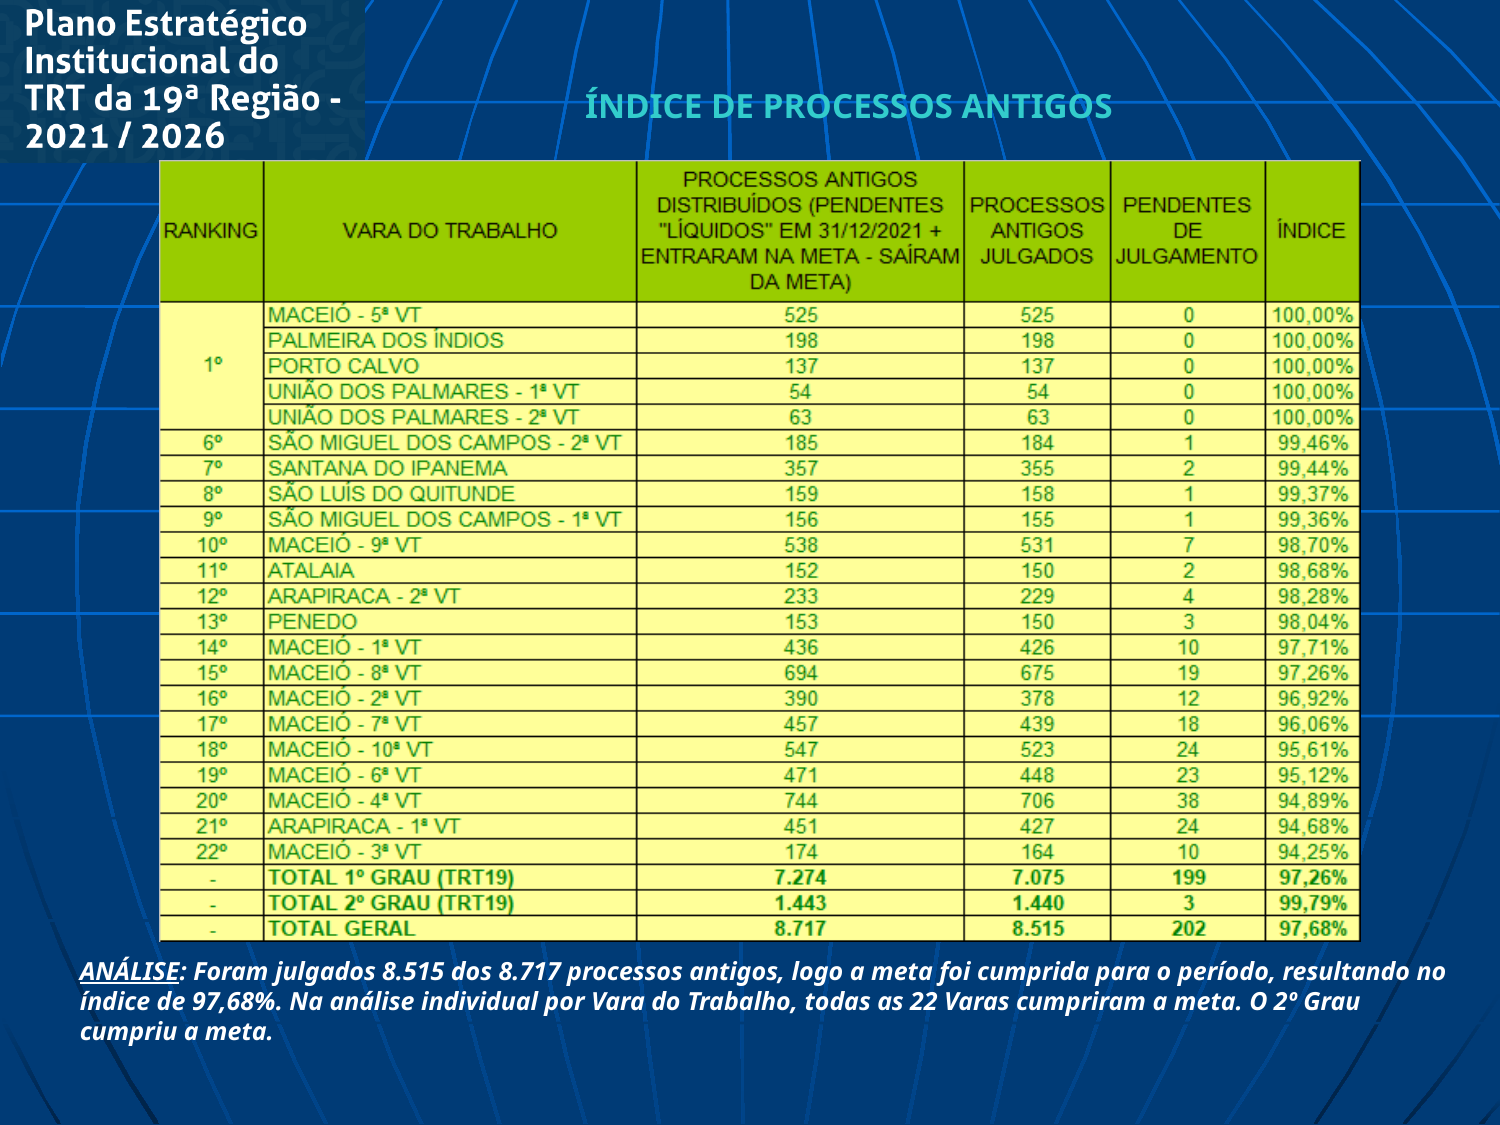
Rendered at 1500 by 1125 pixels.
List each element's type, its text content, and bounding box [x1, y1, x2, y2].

text_box ÍNDICE DE PROCESSOS ANTIGOS [365, 78, 1448, 134]
picture [0, 0, 1361, 942]
text_box ANÁLISE: Foram julgados 8.515 dos 8.717 processos antigos, logo a meta foi cumprida para o período, resultando no índice de 97,68%. Na análise individual por Vara do Trabalho, todas as 22 Varas cumpriram a meta. O 2º Grau cumpriu a meta. [64, 947, 1471, 1125]
